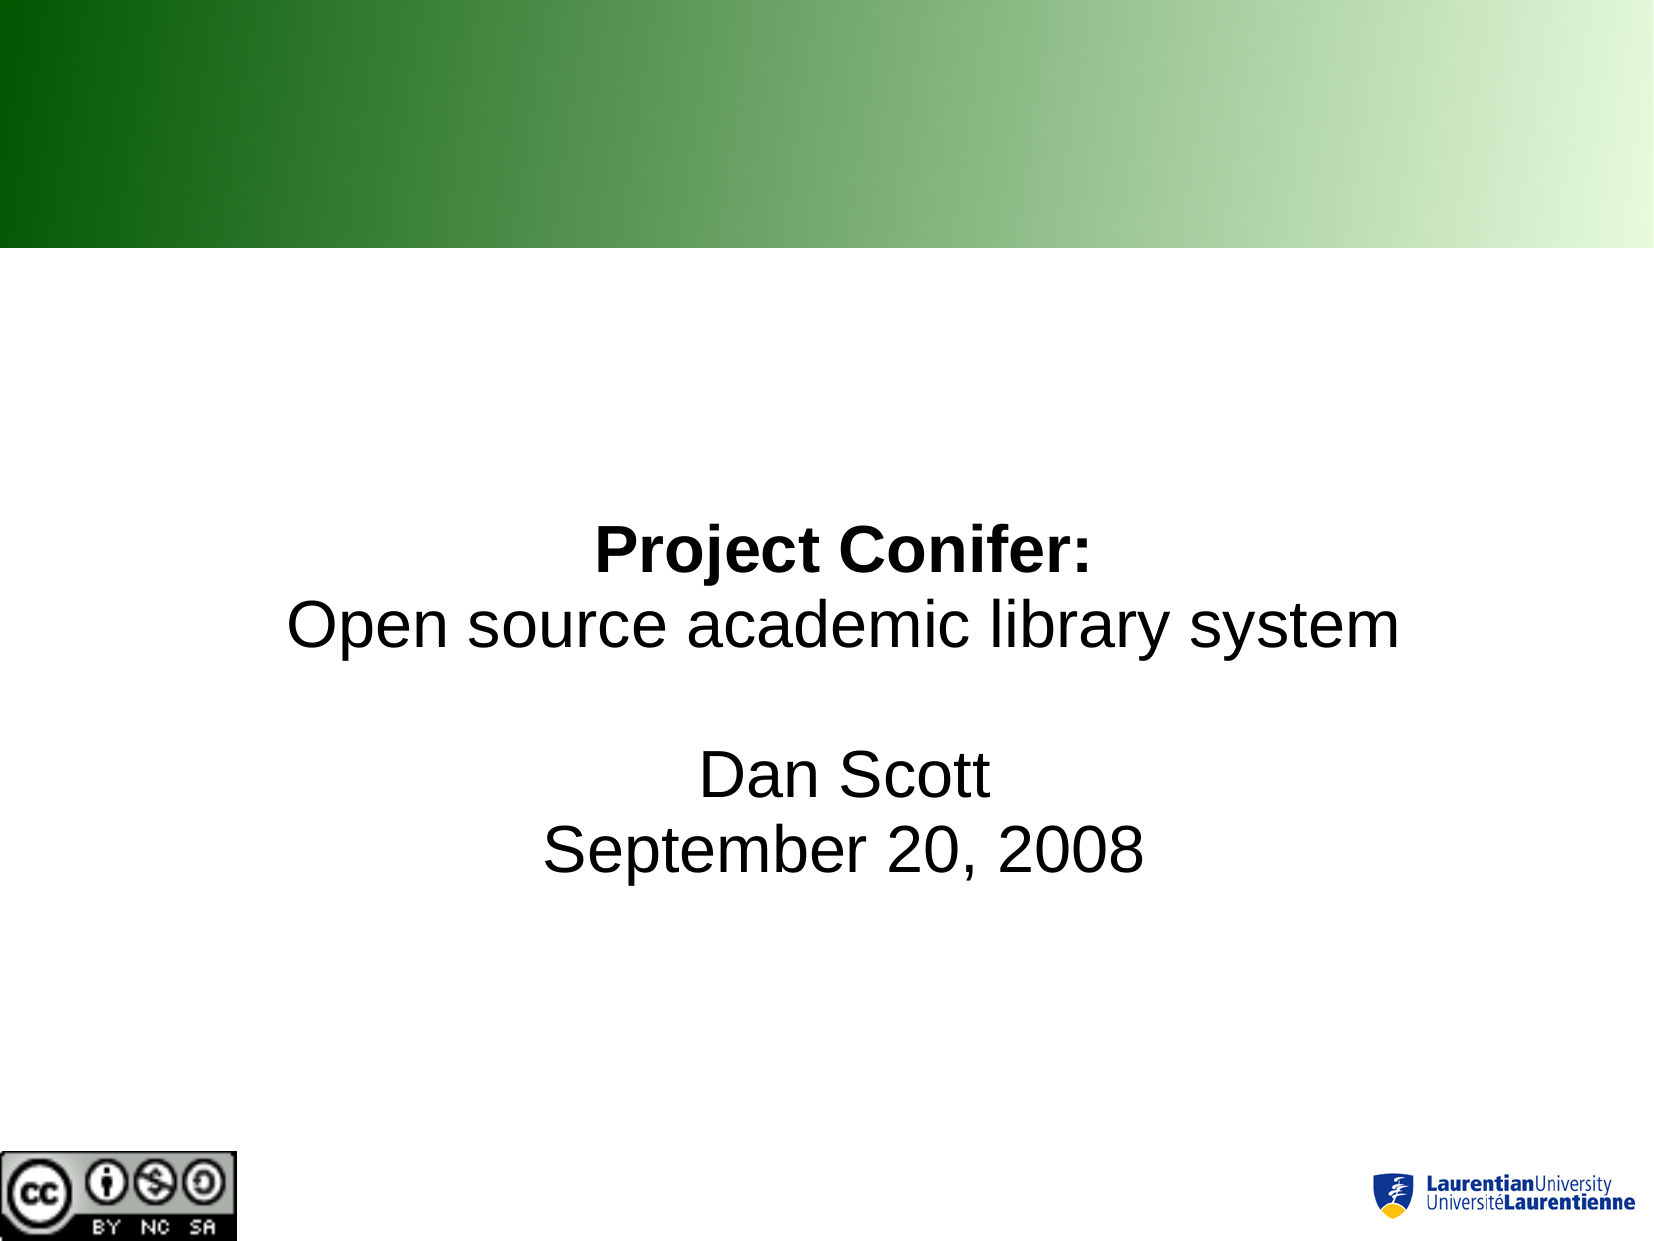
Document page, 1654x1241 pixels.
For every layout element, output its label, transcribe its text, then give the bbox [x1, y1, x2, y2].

picture [1353, 1153, 1654, 1238]
picture [0, 1151, 237, 1241]
subtitle Project Conifer: Open source academic library system Dan Scott September 20, 2008 [82, 290, 1571, 1109]
picture [0, 0, 1654, 248]
